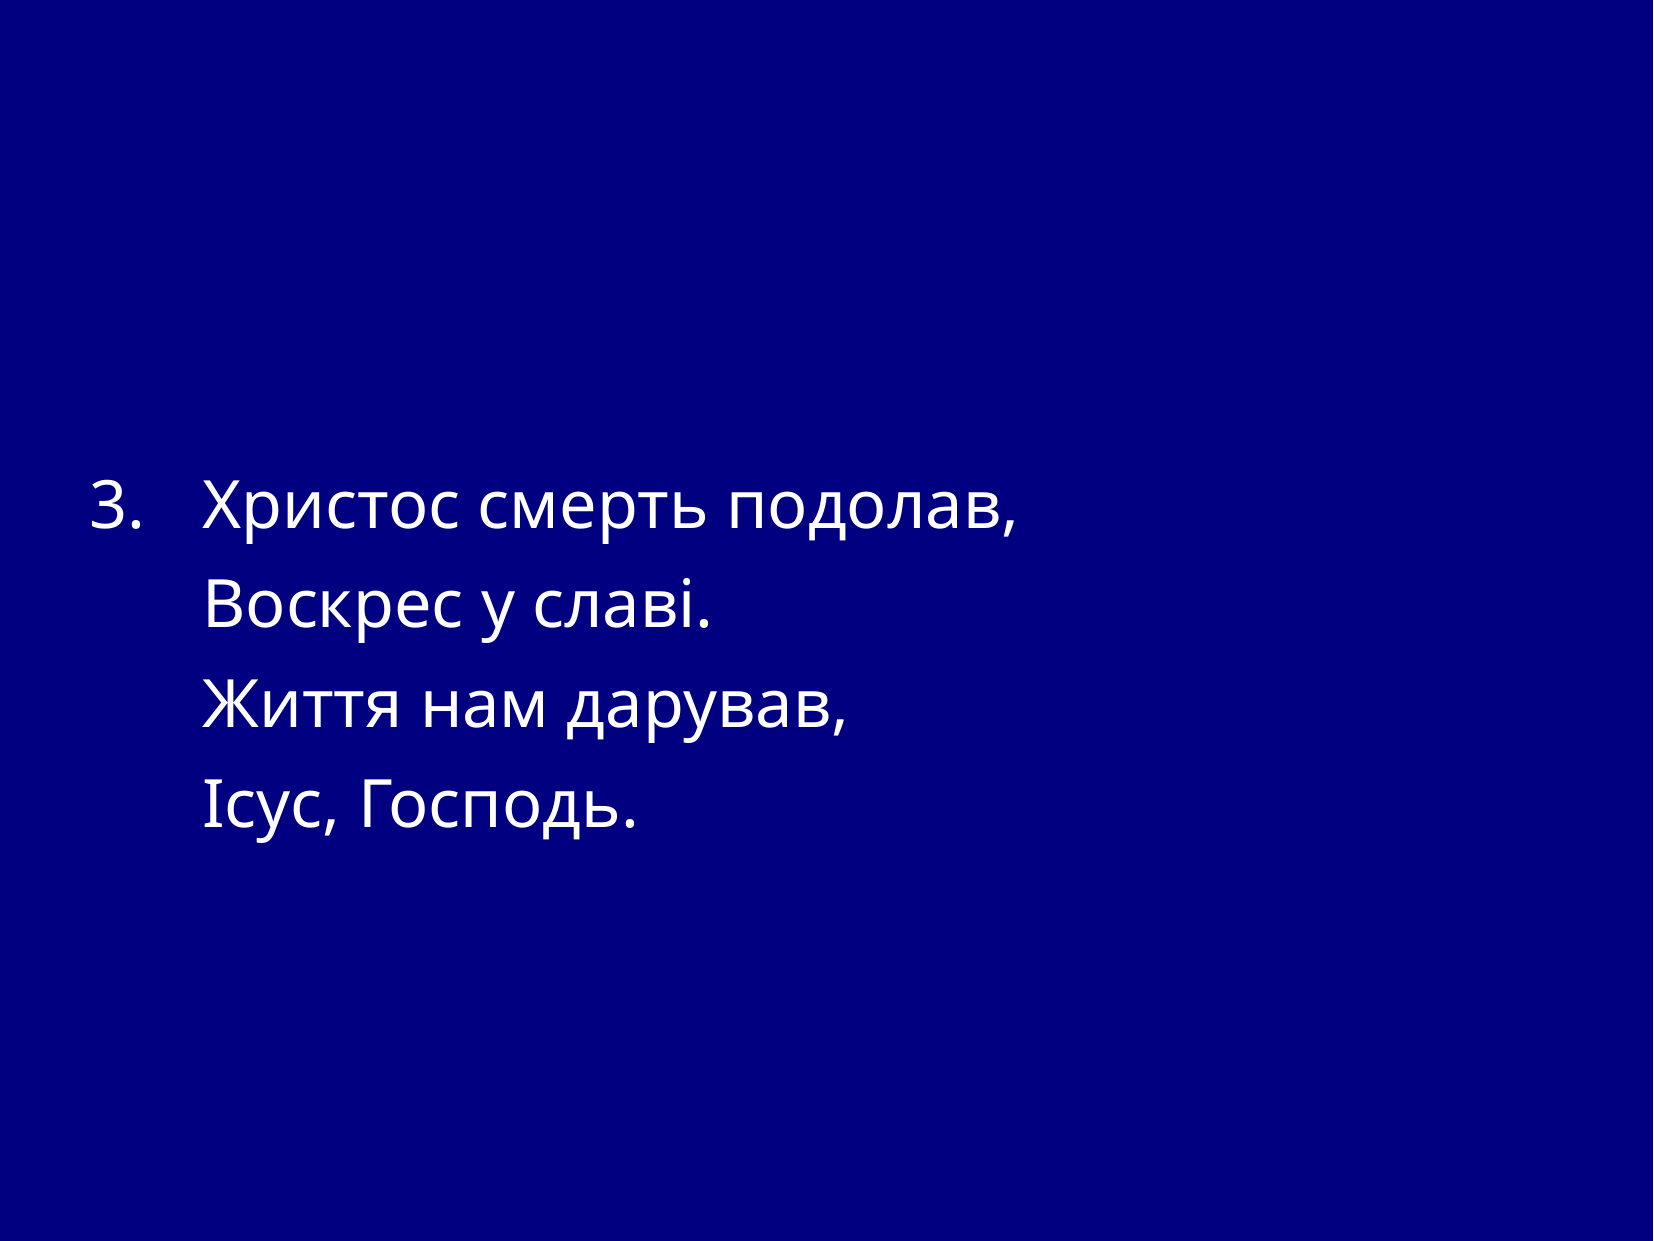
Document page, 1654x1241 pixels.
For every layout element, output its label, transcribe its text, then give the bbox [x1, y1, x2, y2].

text_box 3. Христос смерть подолав, Воскрес у славі. Життя нам дарував, Ісус, Господь. [75, 150, 1576, 1163]
